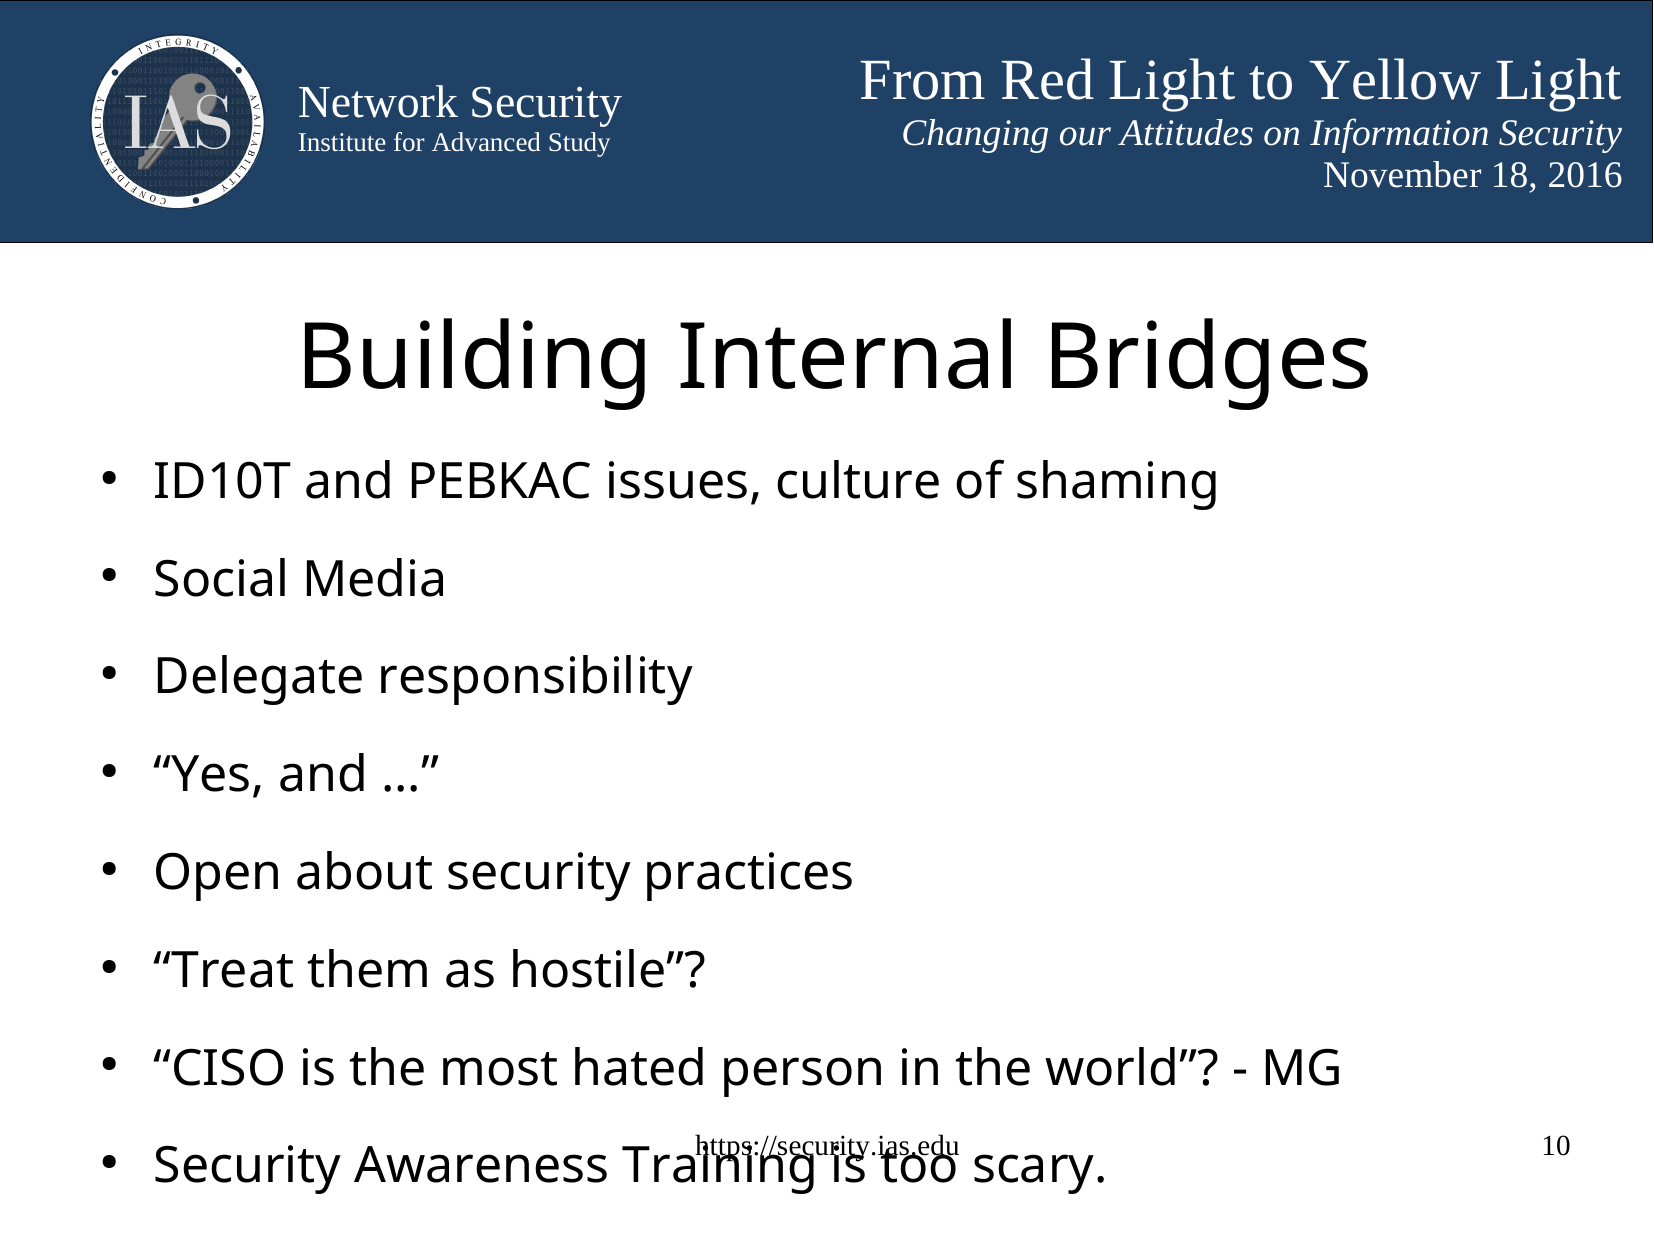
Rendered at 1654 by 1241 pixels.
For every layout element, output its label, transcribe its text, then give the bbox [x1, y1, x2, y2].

picture [72, 16, 283, 228]
list Building Internal Bridges ID10T and PEBKAC issues, culture of shaming Social Media Delegate responsibility “Yes, and ...” Open about security practices “Treat them as hostile”? “CISO is the most hated person in the world”? - MG Security Awareness Training is too scary. [82, 290, 1571, 1113]
